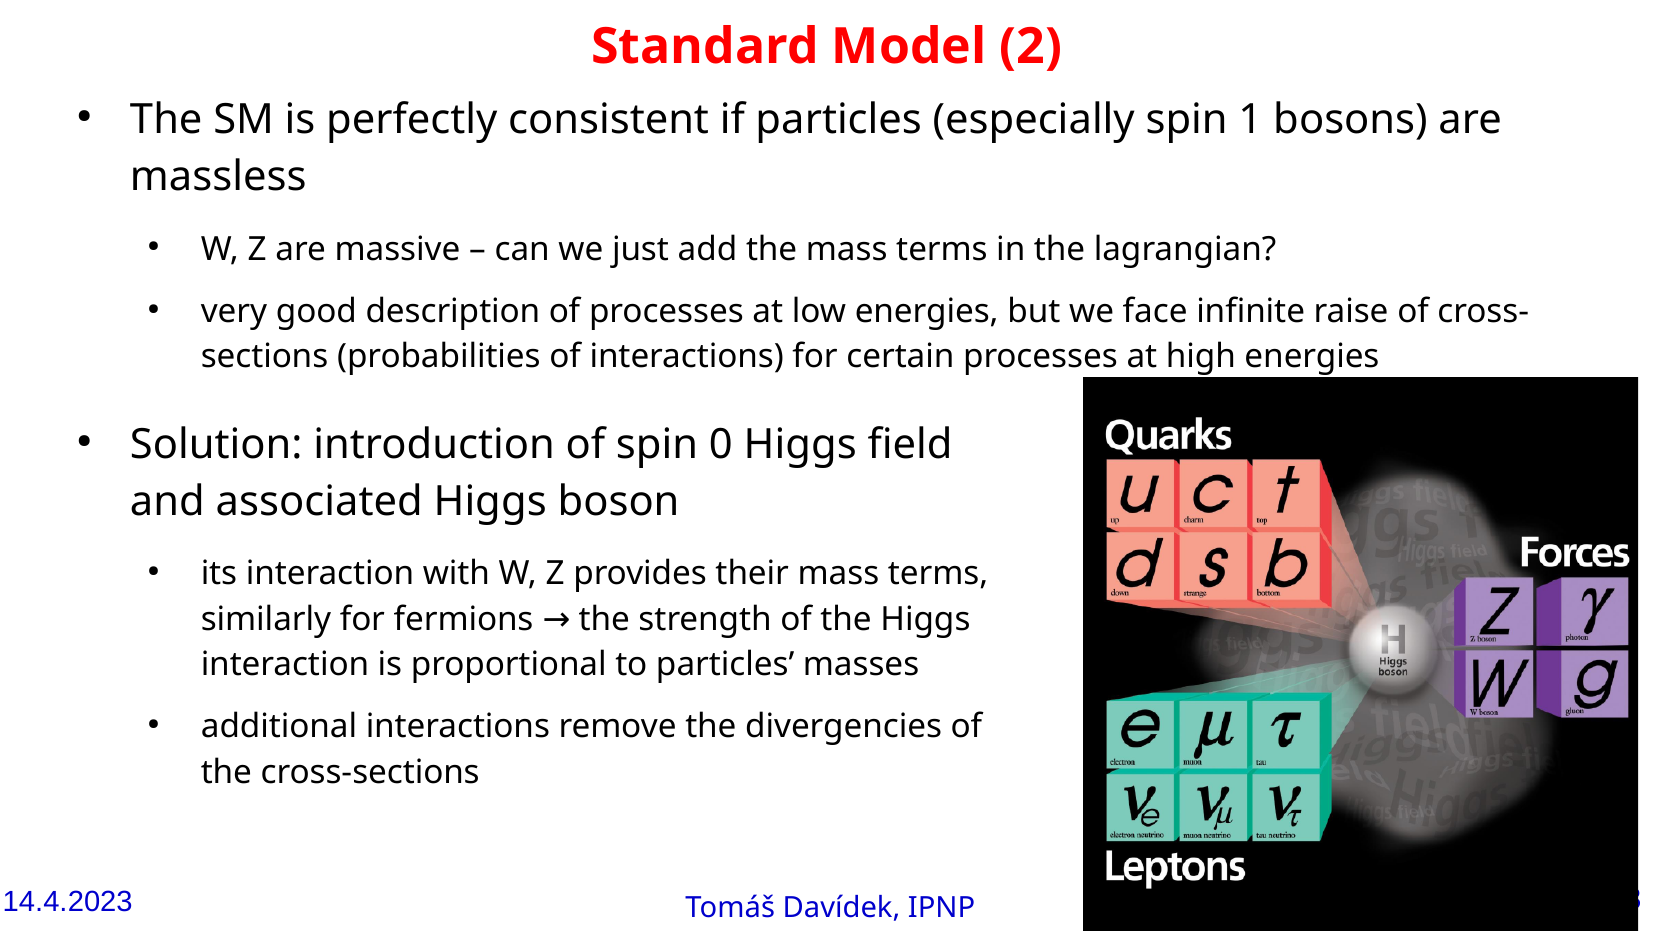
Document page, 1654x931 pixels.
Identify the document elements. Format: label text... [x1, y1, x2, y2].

list Solution: introduction of spin 0 Higgs field and associated Higgs boson its interaction with W, Z provides their mass terms, similarly for fermions → the strength of the Higgs interaction is proportional to particles’ masses additional interactions remove the divergencies of the cross-sections [59, 413, 1034, 916]
title Standard Model (2) [82, 0, 1571, 88]
list The SM is perfectly consistent if particles (especially spin 1 bosons) are massless W, Z are massive – can we just add the mass terms in the lagrangian? very good description of processes at low energies, but we face infinite raise of cross-sections (probabilities of interactions) for certain processes at high energies [59, 88, 1595, 384]
picture [1083, 377, 1639, 931]
